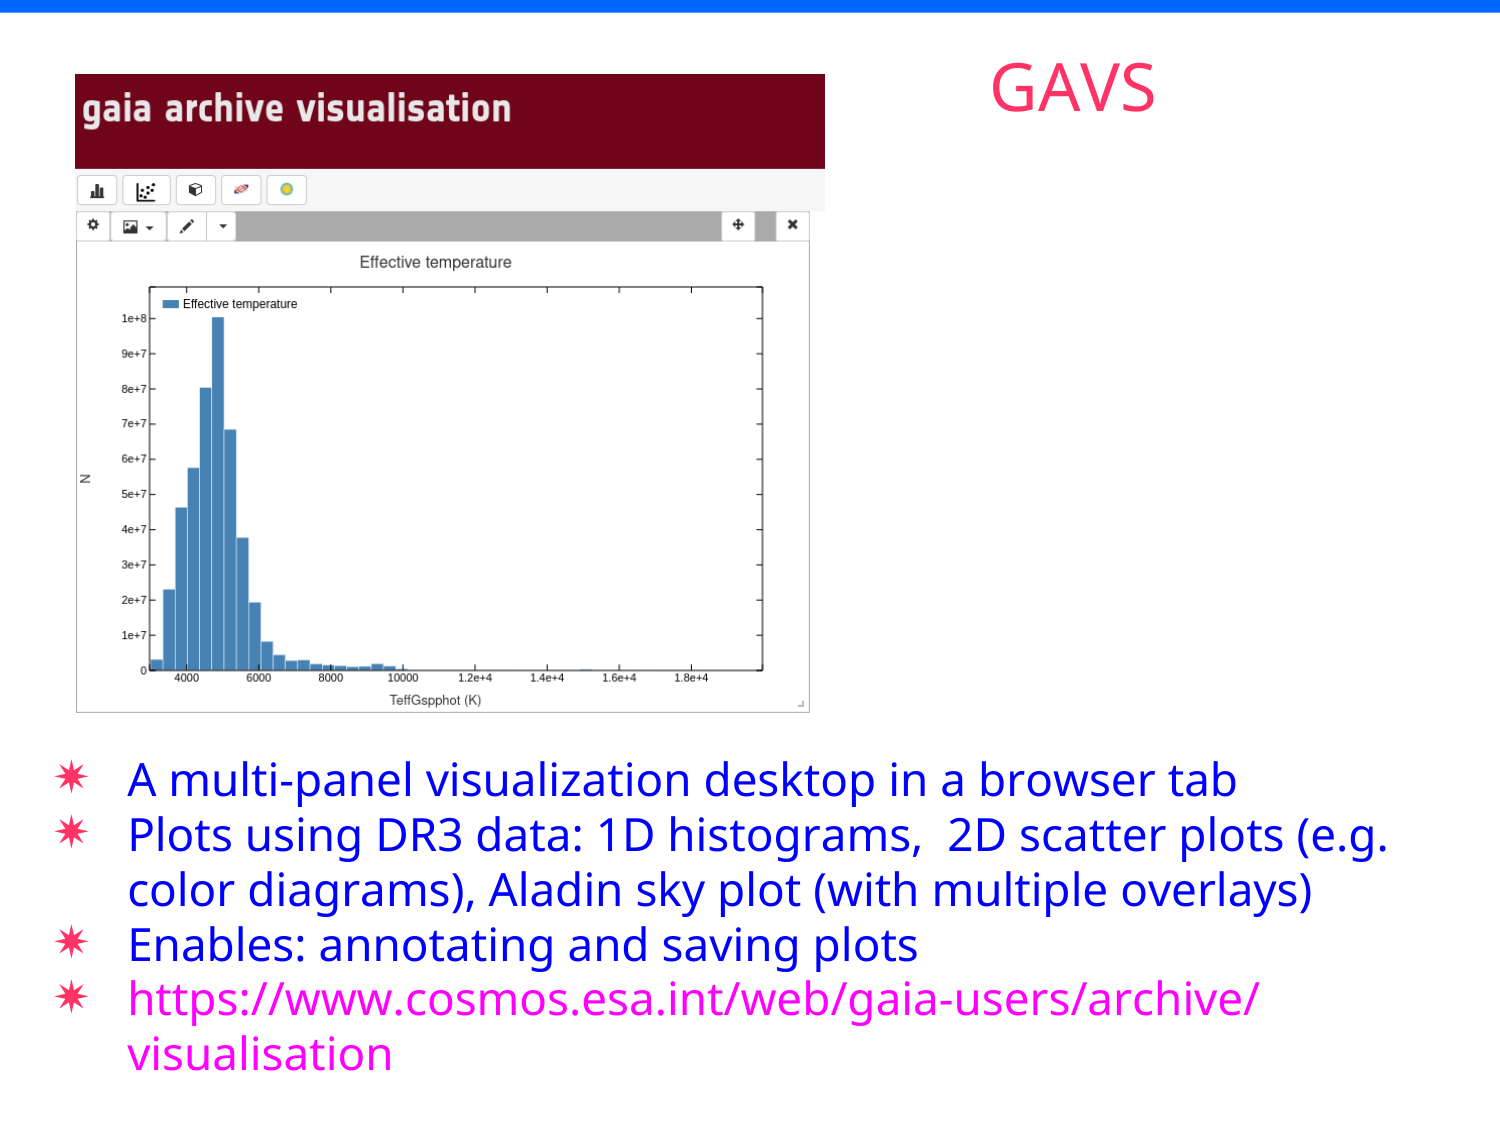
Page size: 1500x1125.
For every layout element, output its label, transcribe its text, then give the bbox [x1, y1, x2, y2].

text_box A multi-panel visualization desktop in a browser tab Plots using DR3 data: 1D histograms, 2D scatter plots (e.g. color diagrams), Aladin sky plot (with multiple overlays) Enables: annotating and saving plots https://www.cosmos.esa.int/web/gaia-users/archive/visualisation [37, 742, 1463, 1088]
picture [75, 74, 825, 728]
text_box GAVS [975, 37, 1201, 133]
